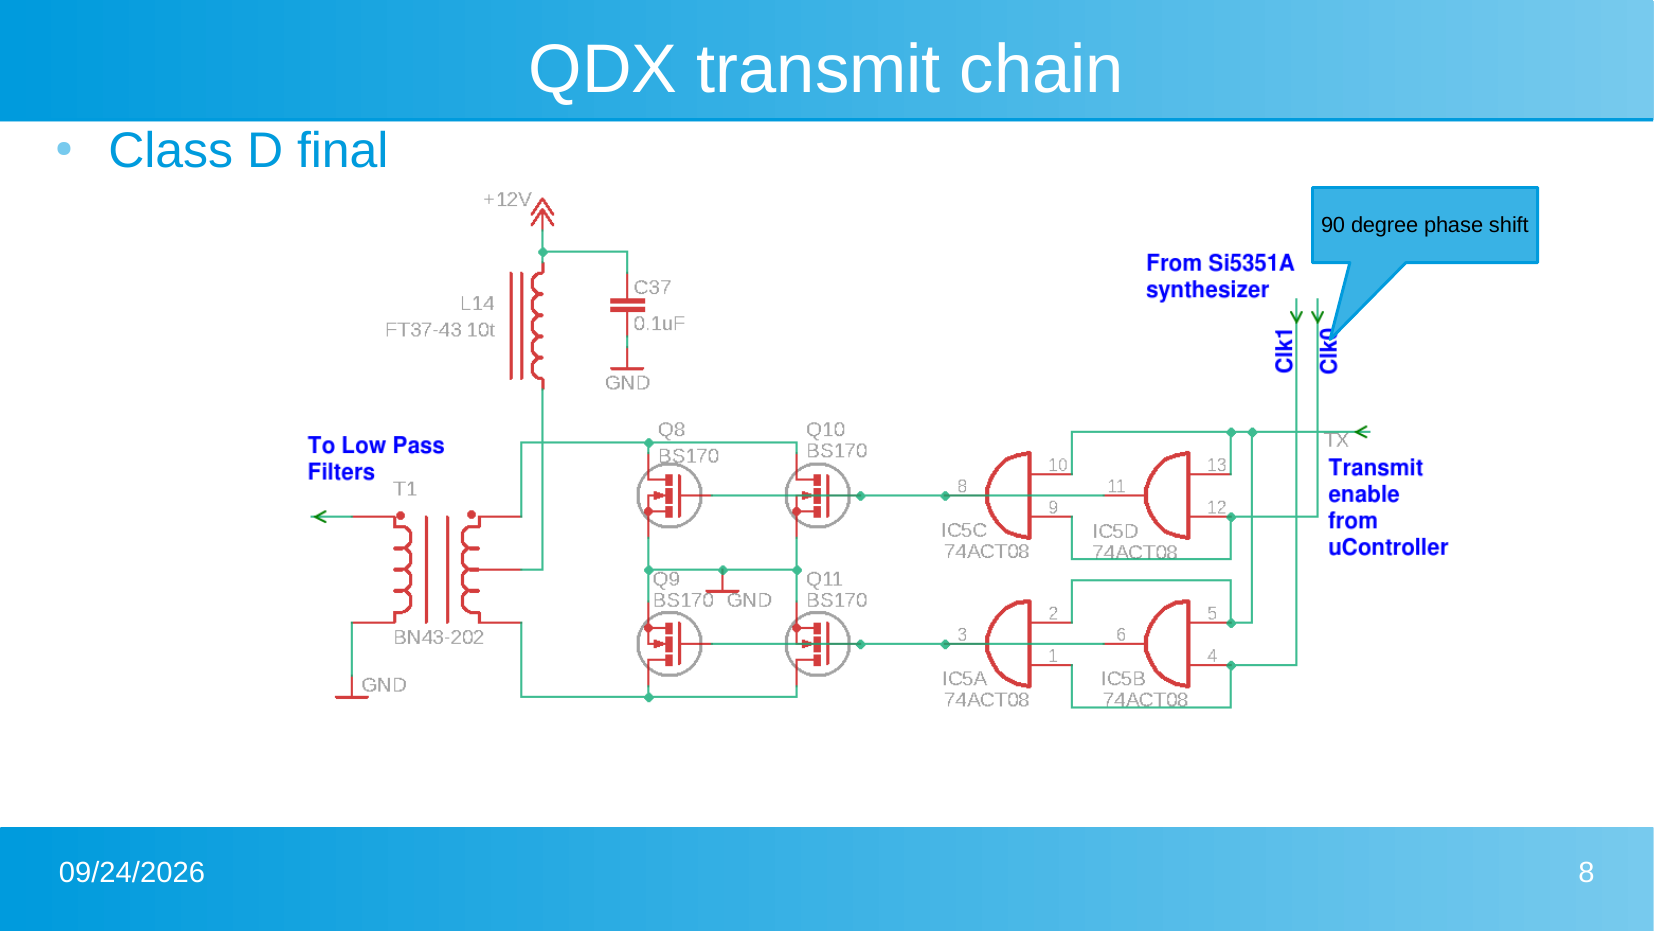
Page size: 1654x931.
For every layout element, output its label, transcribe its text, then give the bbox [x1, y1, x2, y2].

picture [300, 187, 1451, 716]
list Class D final [37, 121, 1573, 713]
title QDX transmit chain [59, 29, 1595, 108]
text_box 90 degree phase shift [1312, 187, 1538, 340]
